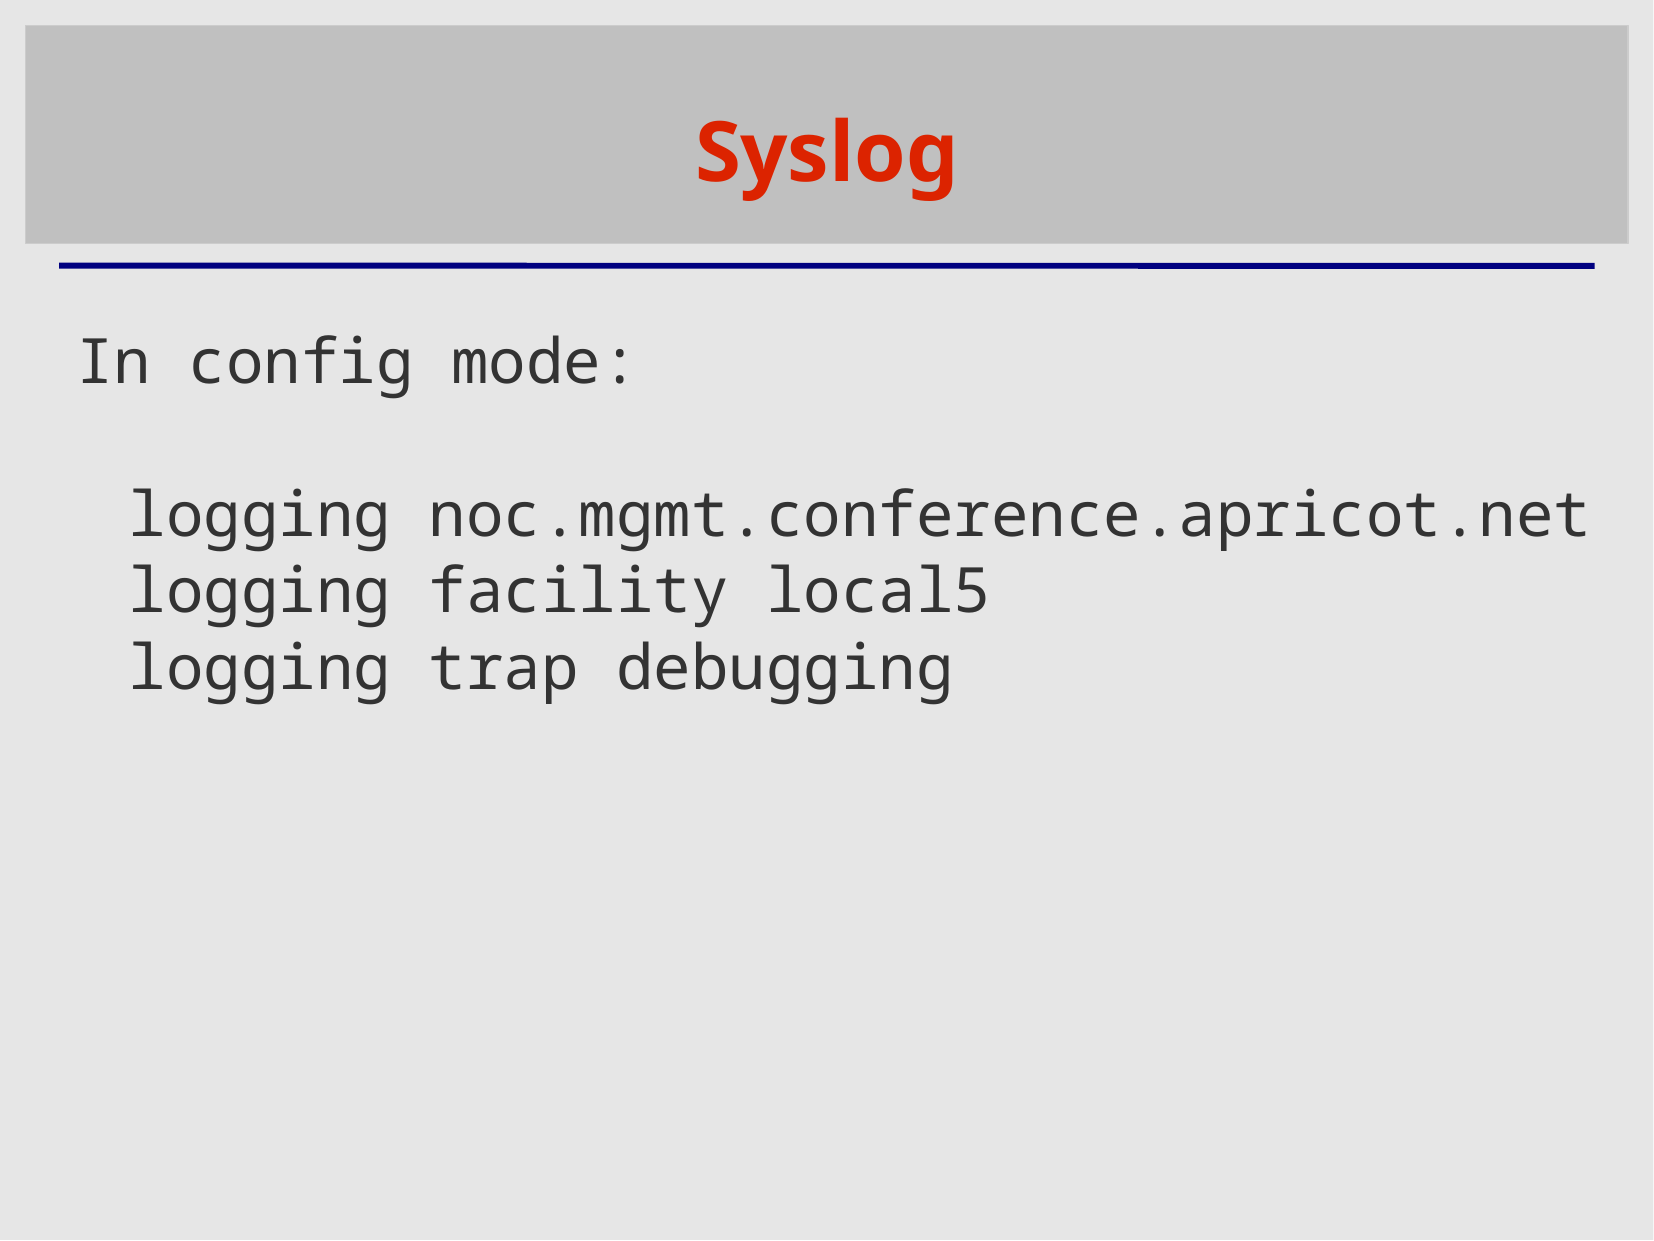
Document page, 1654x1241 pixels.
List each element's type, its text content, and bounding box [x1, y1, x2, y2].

list In config mode: logging noc.mgmt.conference.apricot.net logging facility local5 logging trap debugging [59, 322, 1594, 1117]
title Syslog [121, 53, 1533, 245]
